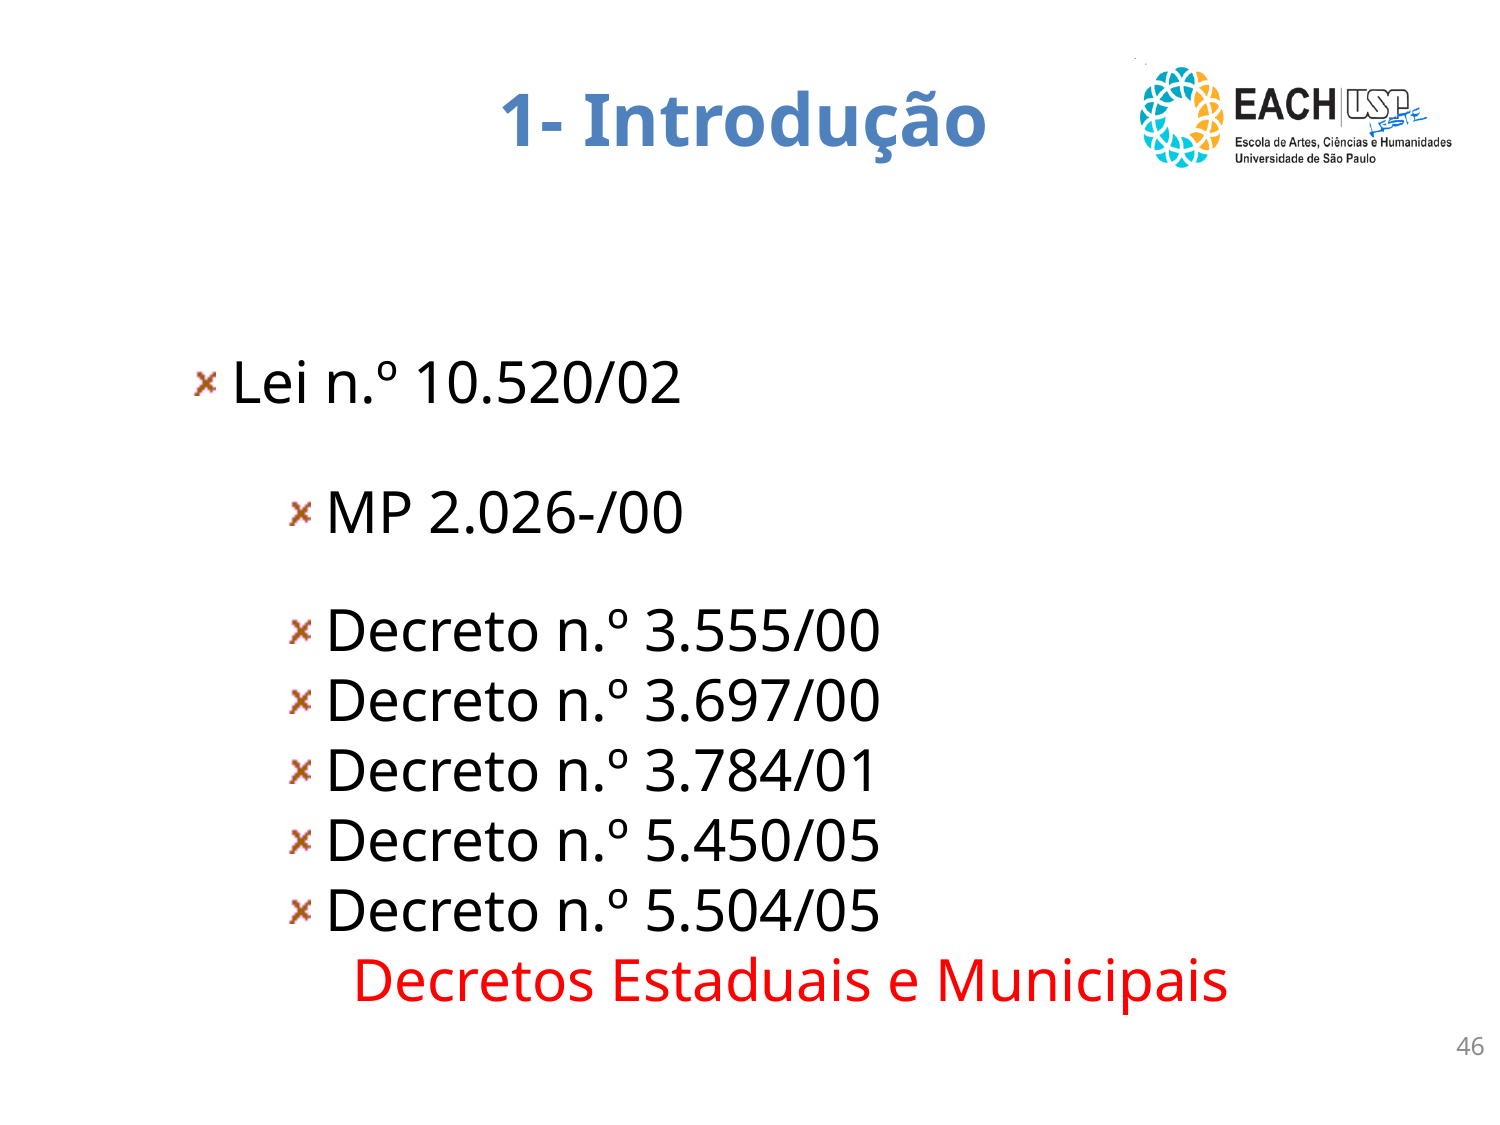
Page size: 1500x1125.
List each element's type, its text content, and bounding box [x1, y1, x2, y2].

picture [280, 823, 311, 854]
picture [280, 683, 311, 714]
slide_number <número> [1411, 1024, 1500, 1071]
picture [1134, 54, 1480, 196]
picture [280, 893, 311, 924]
picture [280, 753, 311, 784]
text_box MP 2.026-/00 [265, 467, 892, 553]
text_box Decreto n.º 3.555/00 Decreto n.º 3.697/00 Decreto n.º 3.784/01 Decreto n.º 5.450/05 Decreto n.º 5.504/05 Decretos Estaduais e Municipais [265, 586, 1317, 1021]
text_box Lei n.º 10.520/02 [171, 338, 798, 423]
text_box 1- Introdução [29, 66, 1459, 169]
picture [185, 365, 216, 396]
picture [280, 613, 311, 644]
picture [280, 495, 311, 526]
